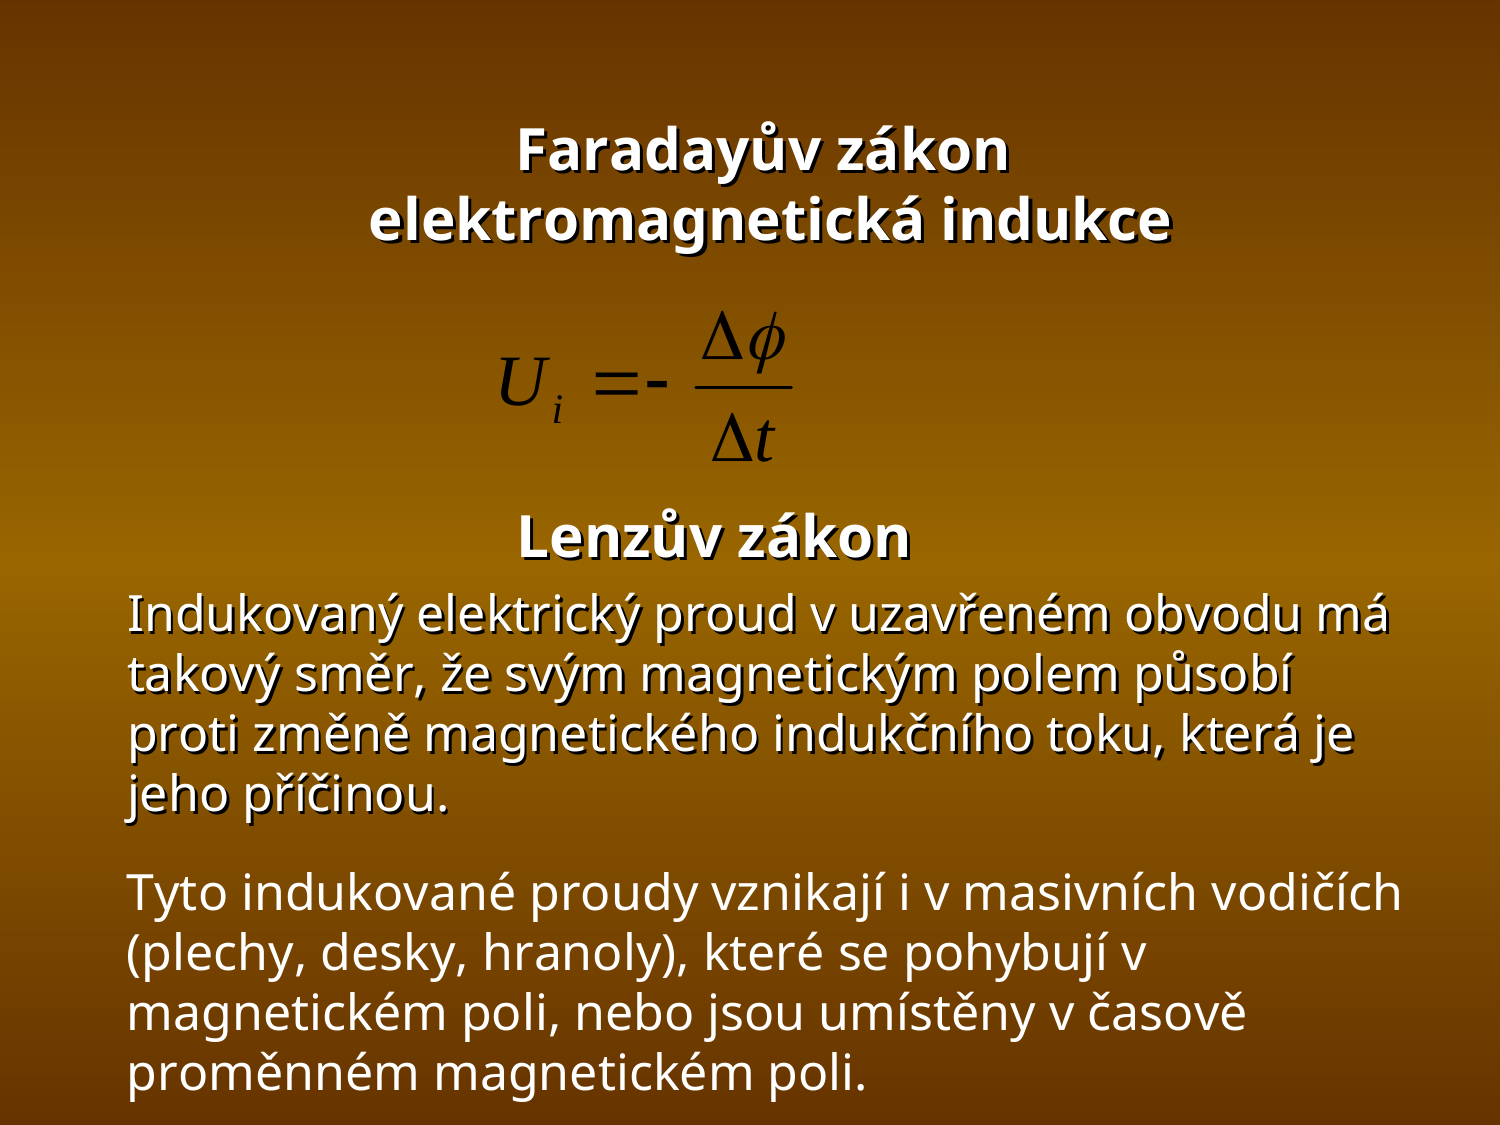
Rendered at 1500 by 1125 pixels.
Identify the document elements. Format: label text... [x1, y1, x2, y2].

text_box Faradayův zákon elektromagnetická indukce [354, 104, 1188, 261]
text_box Indukovaný elektrický proud v uzavřeném obvodu má takový směr, že svým magnetickým polem působí proti změně magnetického indukčního toku, která je jeho příčinou. [112, 574, 1430, 830]
text_box Tyto indukované proudy vznikají i v masivních vodičích (plechy, desky, hranoly), které se pohybují v magnetickém poli, nebo jsou umístěny v časově proměnném magnetickém poli. [112, 852, 1475, 1108]
chart [490, 290, 810, 478]
text_box Lenzův zákon [501, 491, 951, 574]
